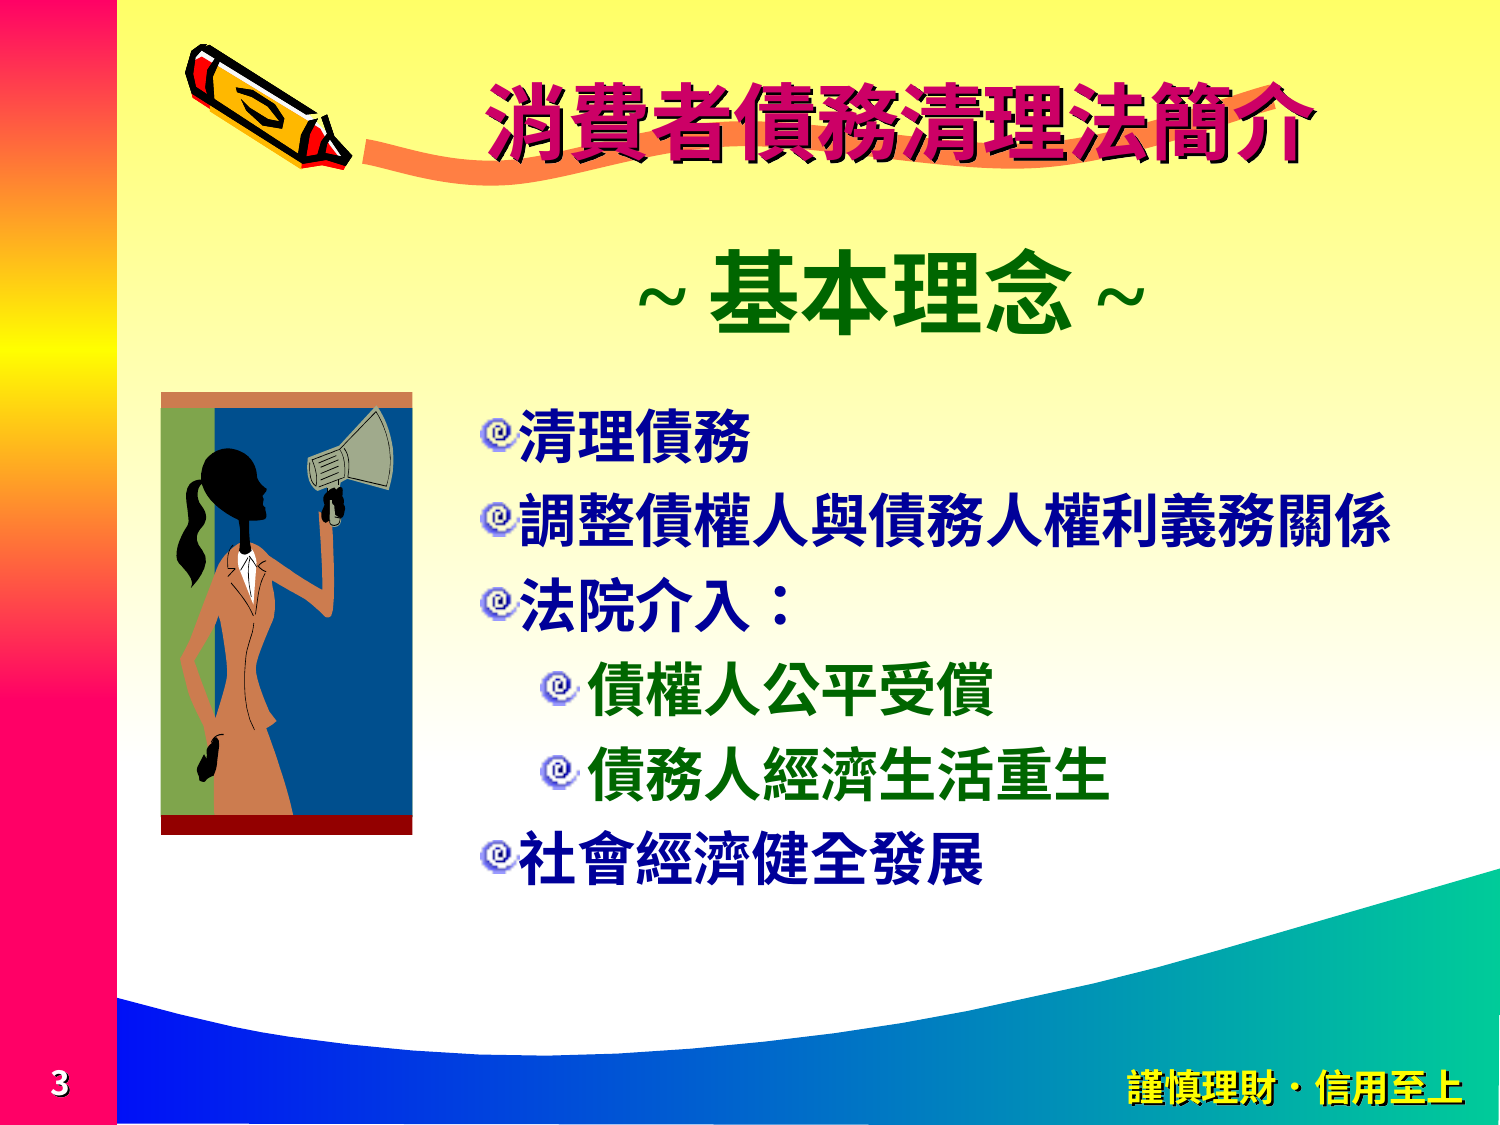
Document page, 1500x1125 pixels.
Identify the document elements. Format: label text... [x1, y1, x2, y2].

text_box ~基本理念~ [551, 227, 1232, 354]
title 消費者債務清理法簡介 [469, 62, 1438, 163]
list 清理債務 調整債權人與債務人權利義務關係 法院介入： 債權人公平受償 債務人經濟生活重生 社會經濟健全發展 [438, 288, 1448, 1032]
picture [160, 392, 413, 835]
